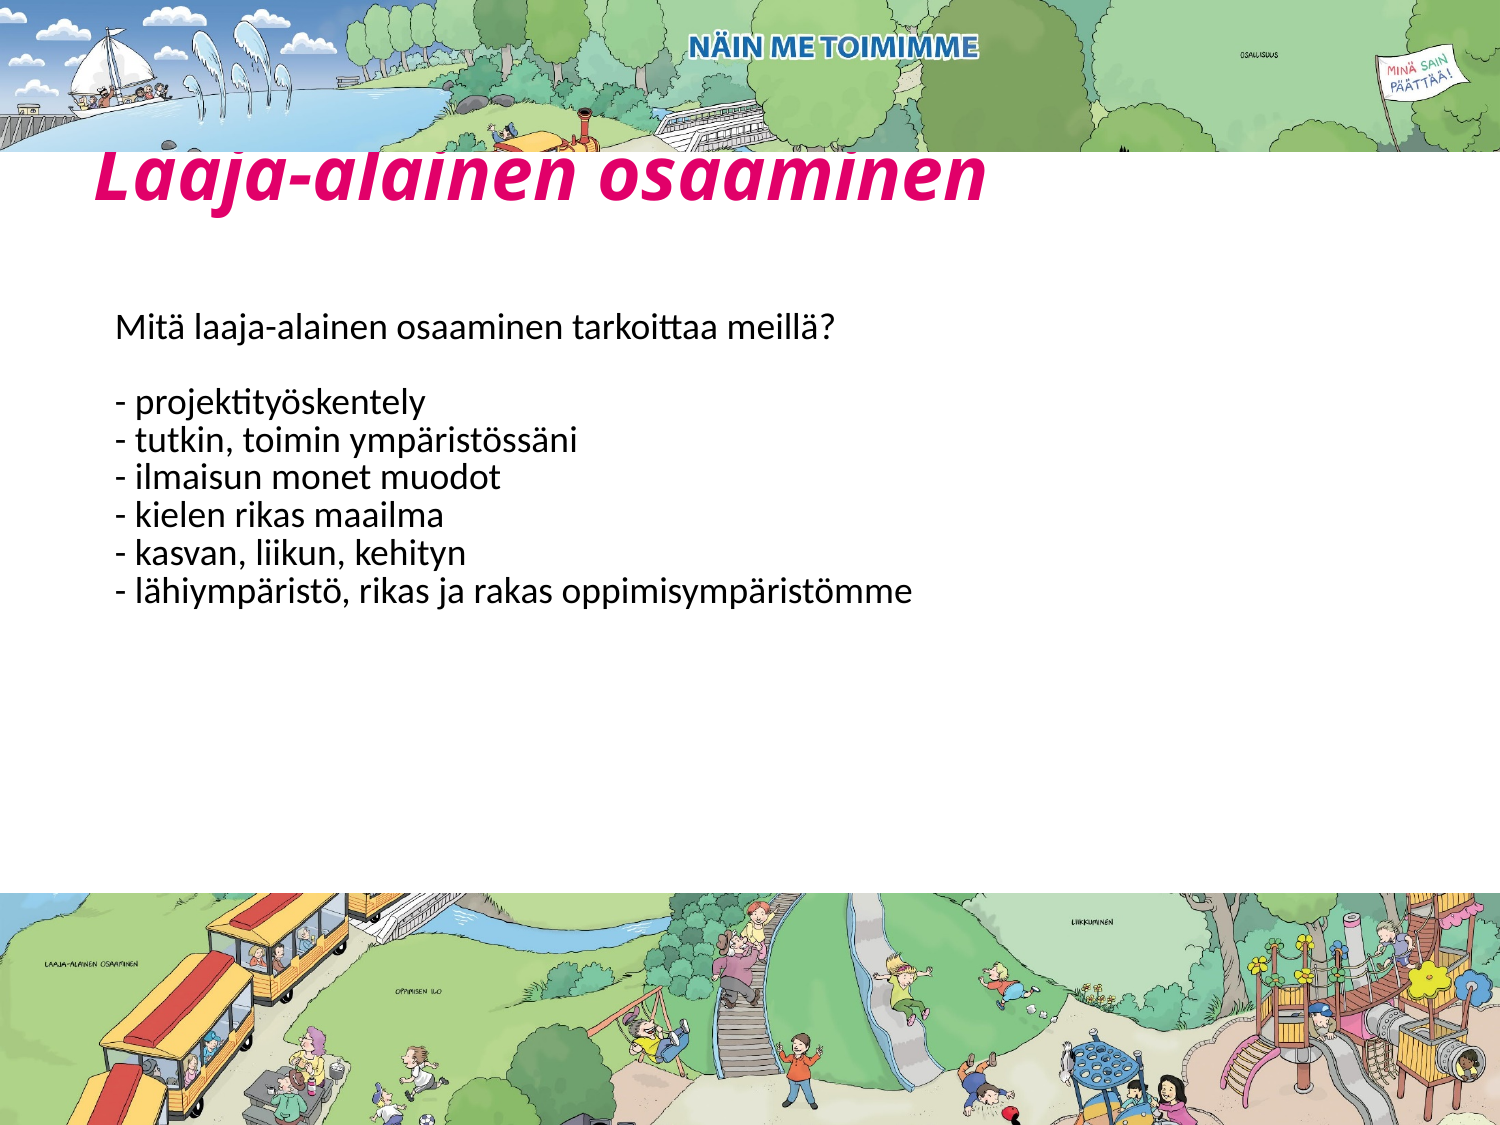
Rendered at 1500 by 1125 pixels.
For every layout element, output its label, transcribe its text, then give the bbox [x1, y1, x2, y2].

title Laaja-alainen osaaminen [79, 152, 1430, 303]
text_box Mitä laaja-alainen osaaminen tarkoittaa meillä? - projektityöskentely - tutkin, toimin ympäristössäni - ilmaisun monet muodot - kielen rikas maailma - kasvan, liikun, kehityn - lähiympäristö, rikas ja rakas oppimisympäristömme [100, 303, 1188, 960]
picture [0, 893, 1500, 1125]
picture [0, 0, 1500, 152]
